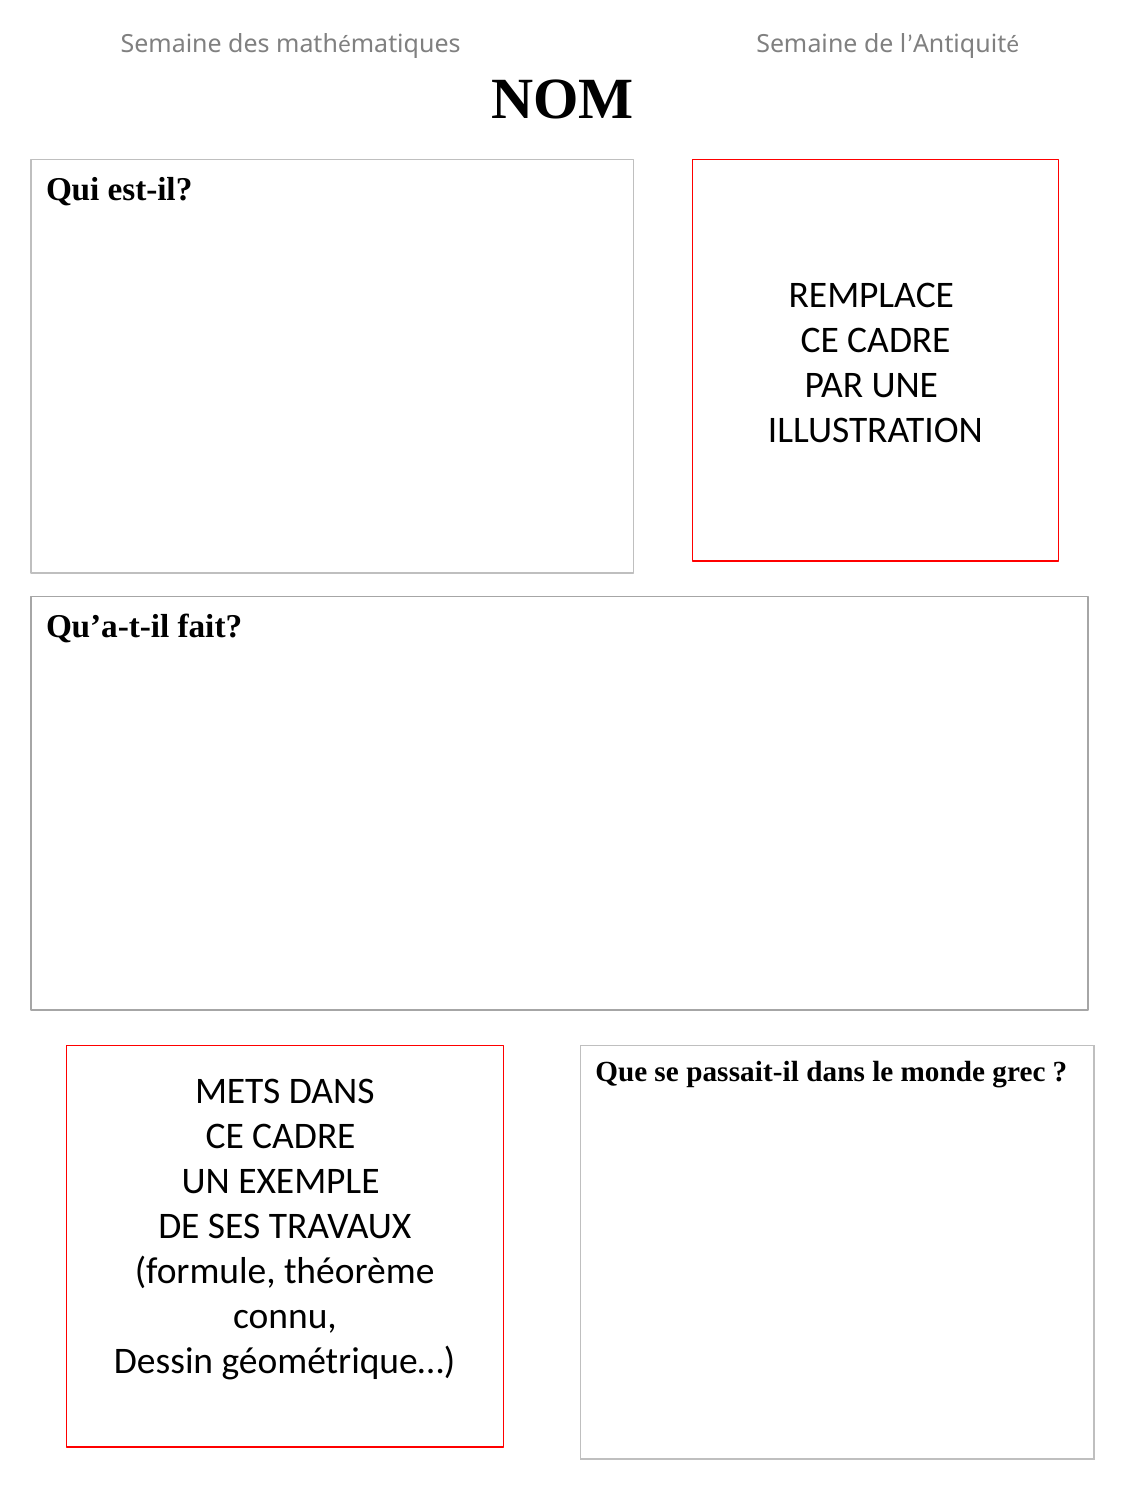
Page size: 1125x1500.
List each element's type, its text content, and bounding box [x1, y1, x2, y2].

text_box REMPLACE CE CADRE PAR UNE ILLUSTRATION [692, 159, 1059, 562]
text_box Qui est-il? [30, 159, 634, 573]
text_box Qu’a-t-il fait? [30, 596, 1089, 1010]
text_box METS DANS CE CADRE UN EXEMPLE DE SES TRAVAUX (formule, théorème connu, Dessin géométrique…) [66, 1045, 504, 1447]
title NOM [84, 65, 1041, 136]
text_box Semaine des mathématiques Semaine de l’Antiquité [7, 20, 1125, 65]
text_box Que se passait-il dans le monde grec ? [580, 1045, 1094, 1459]
